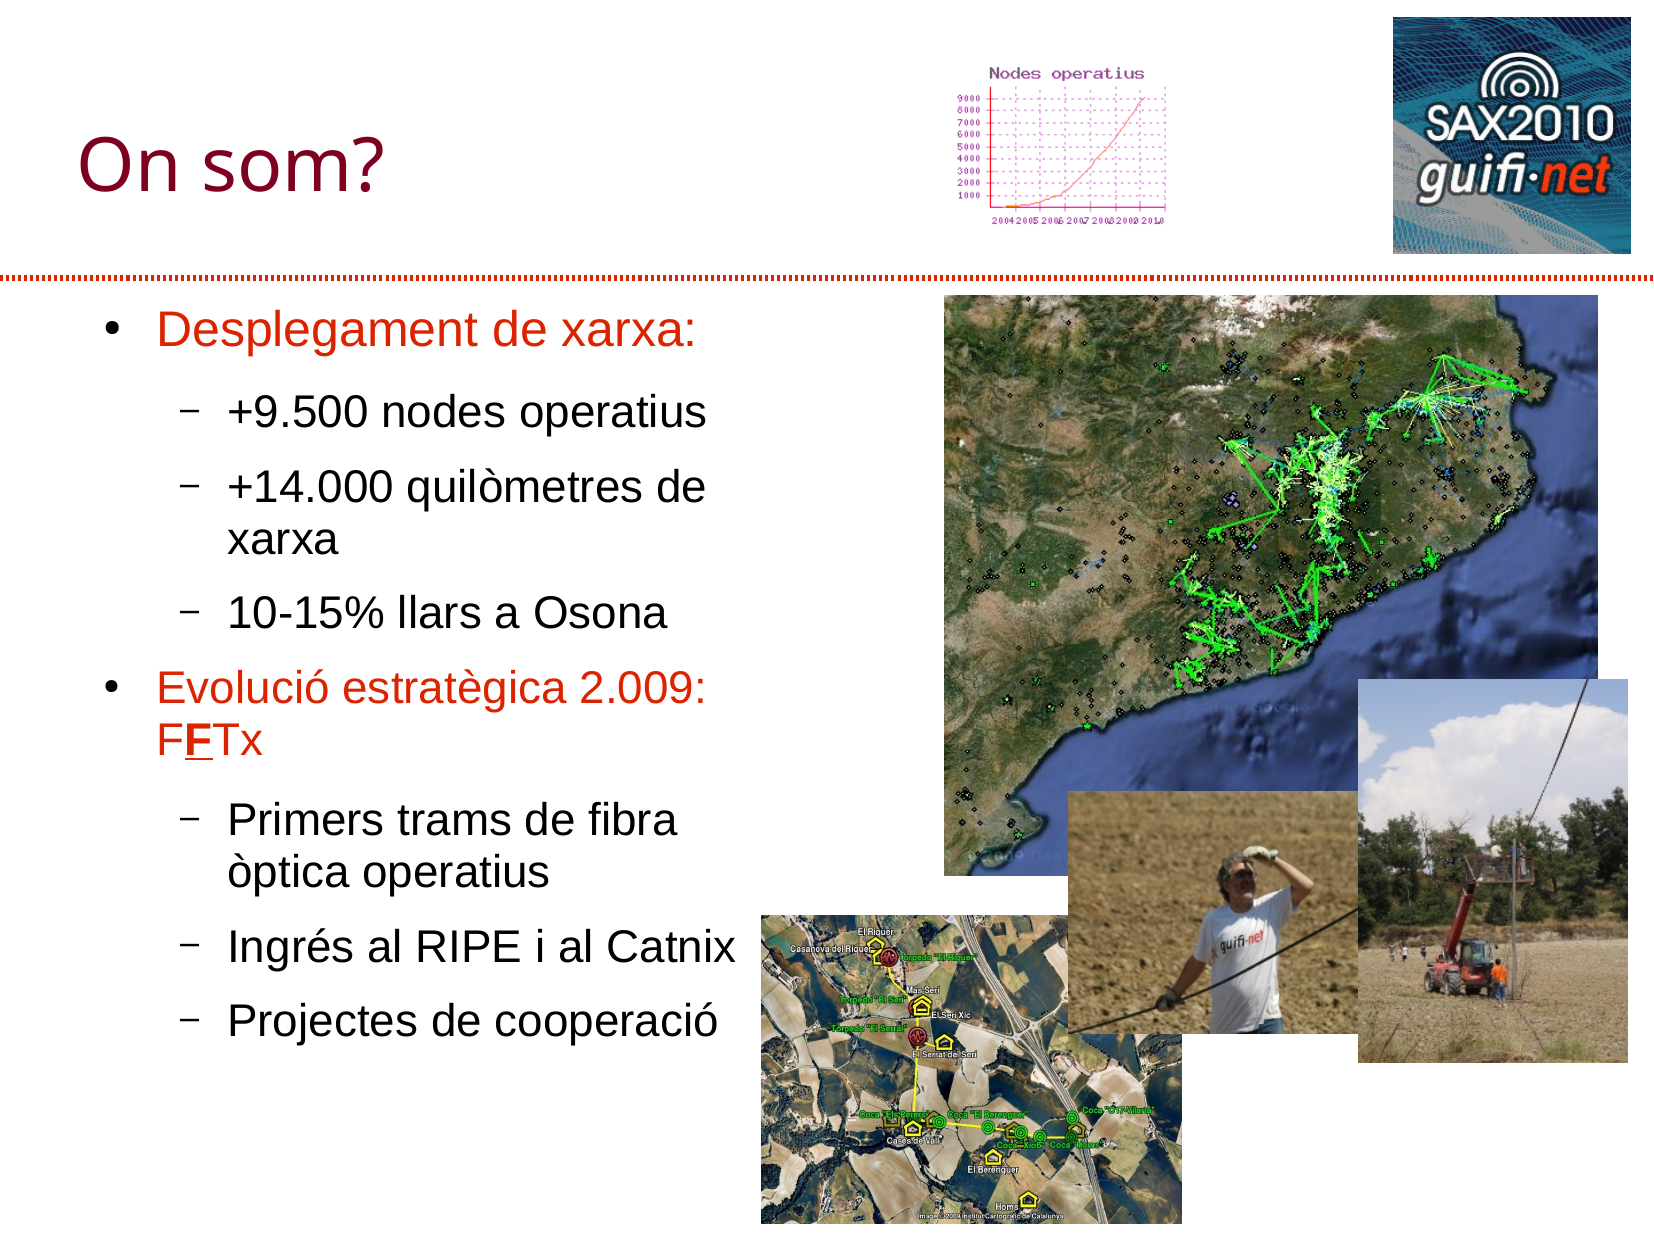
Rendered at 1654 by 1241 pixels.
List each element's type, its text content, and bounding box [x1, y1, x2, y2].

picture [1393, 17, 1631, 254]
list Desplegament de xarxa: +9.500 nodes operatius +14.000 quilòmetres de xarxa 10-15% llars a Osona Evolució estratègica 2.009: FFTx Primers trams de fibra òptica operatius Ingrés al RIPE i al Catnix Projectes de cooperació [82, 301, 809, 1120]
picture [952, 58, 1182, 231]
title On som? [76, 59, 1093, 267]
picture [761, 295, 1628, 1224]
